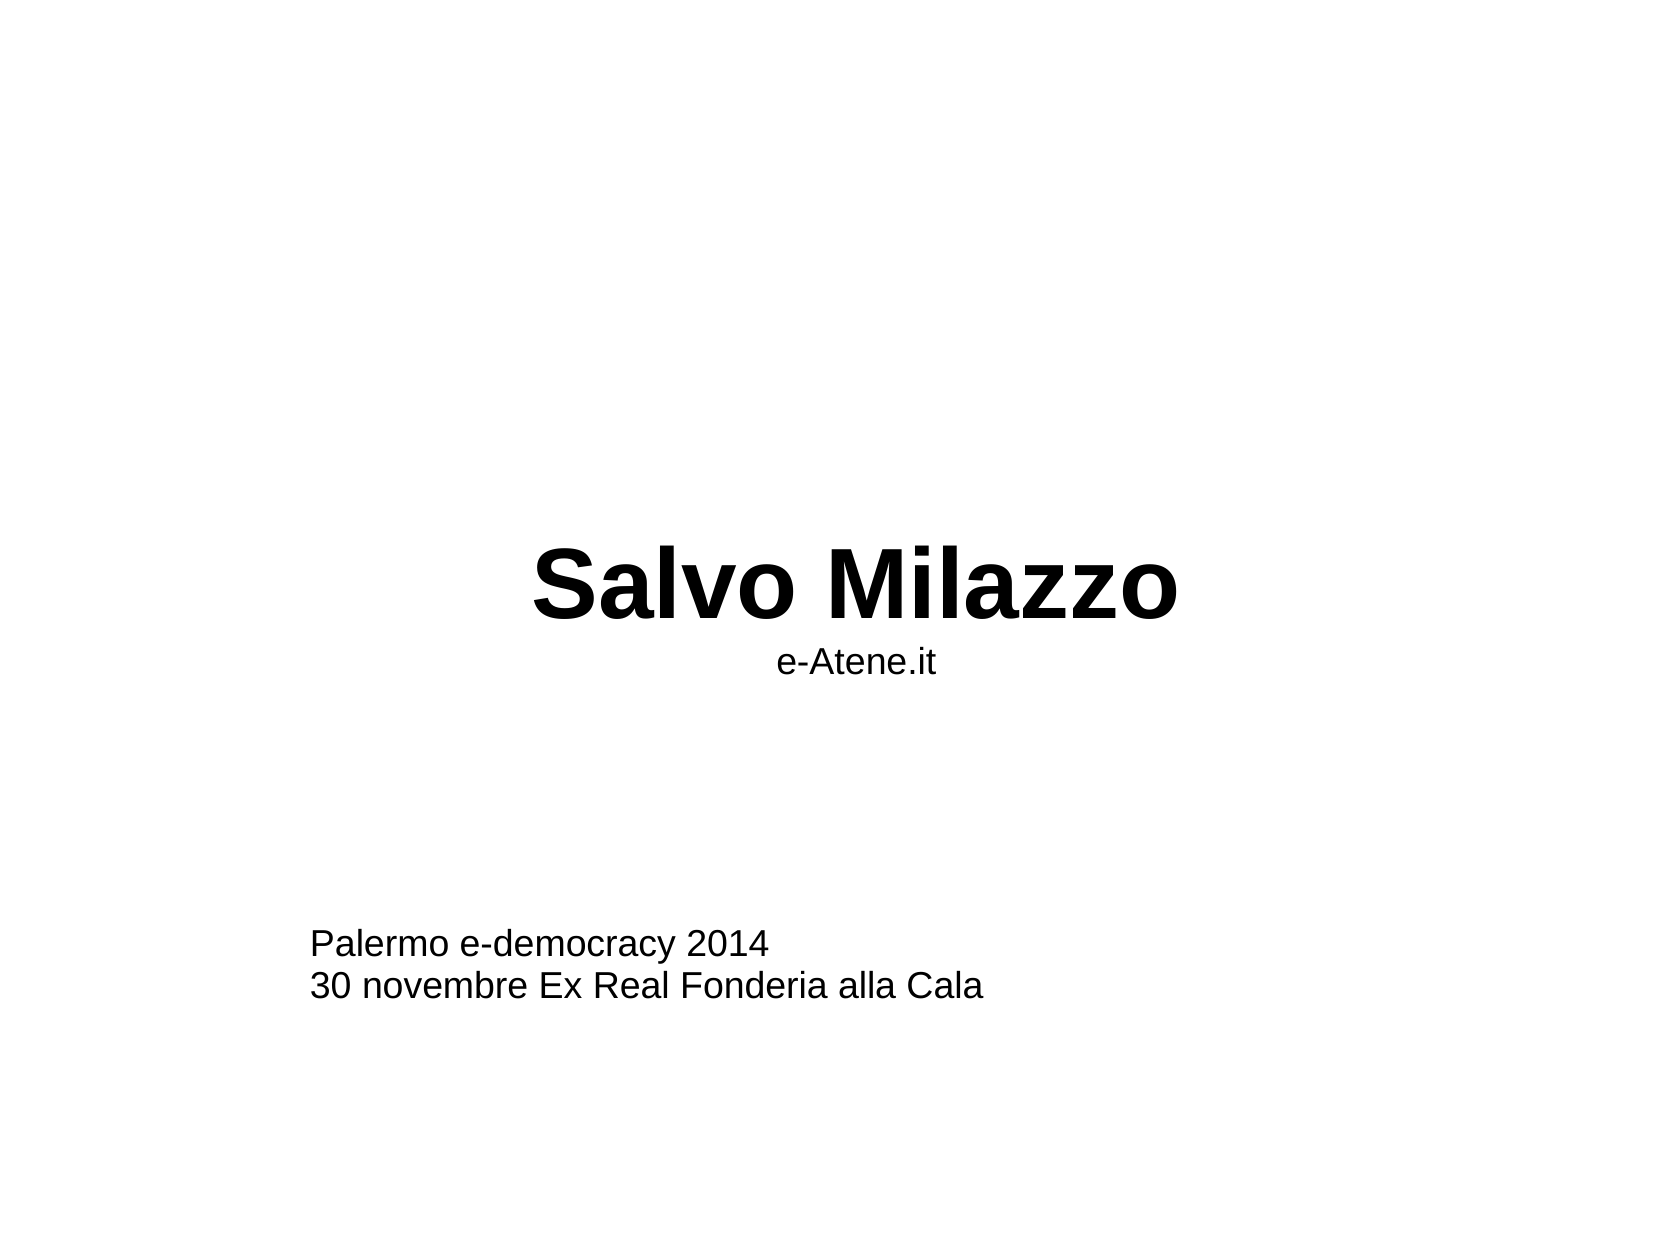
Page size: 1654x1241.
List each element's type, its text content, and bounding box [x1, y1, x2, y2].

text_box Palermo e-democracy 2014 30 novembre Ex Real Fonderia alla Cala [295, 915, 1477, 1015]
text_box Salvo Milazzo e-Atene.it [501, 521, 1211, 827]
